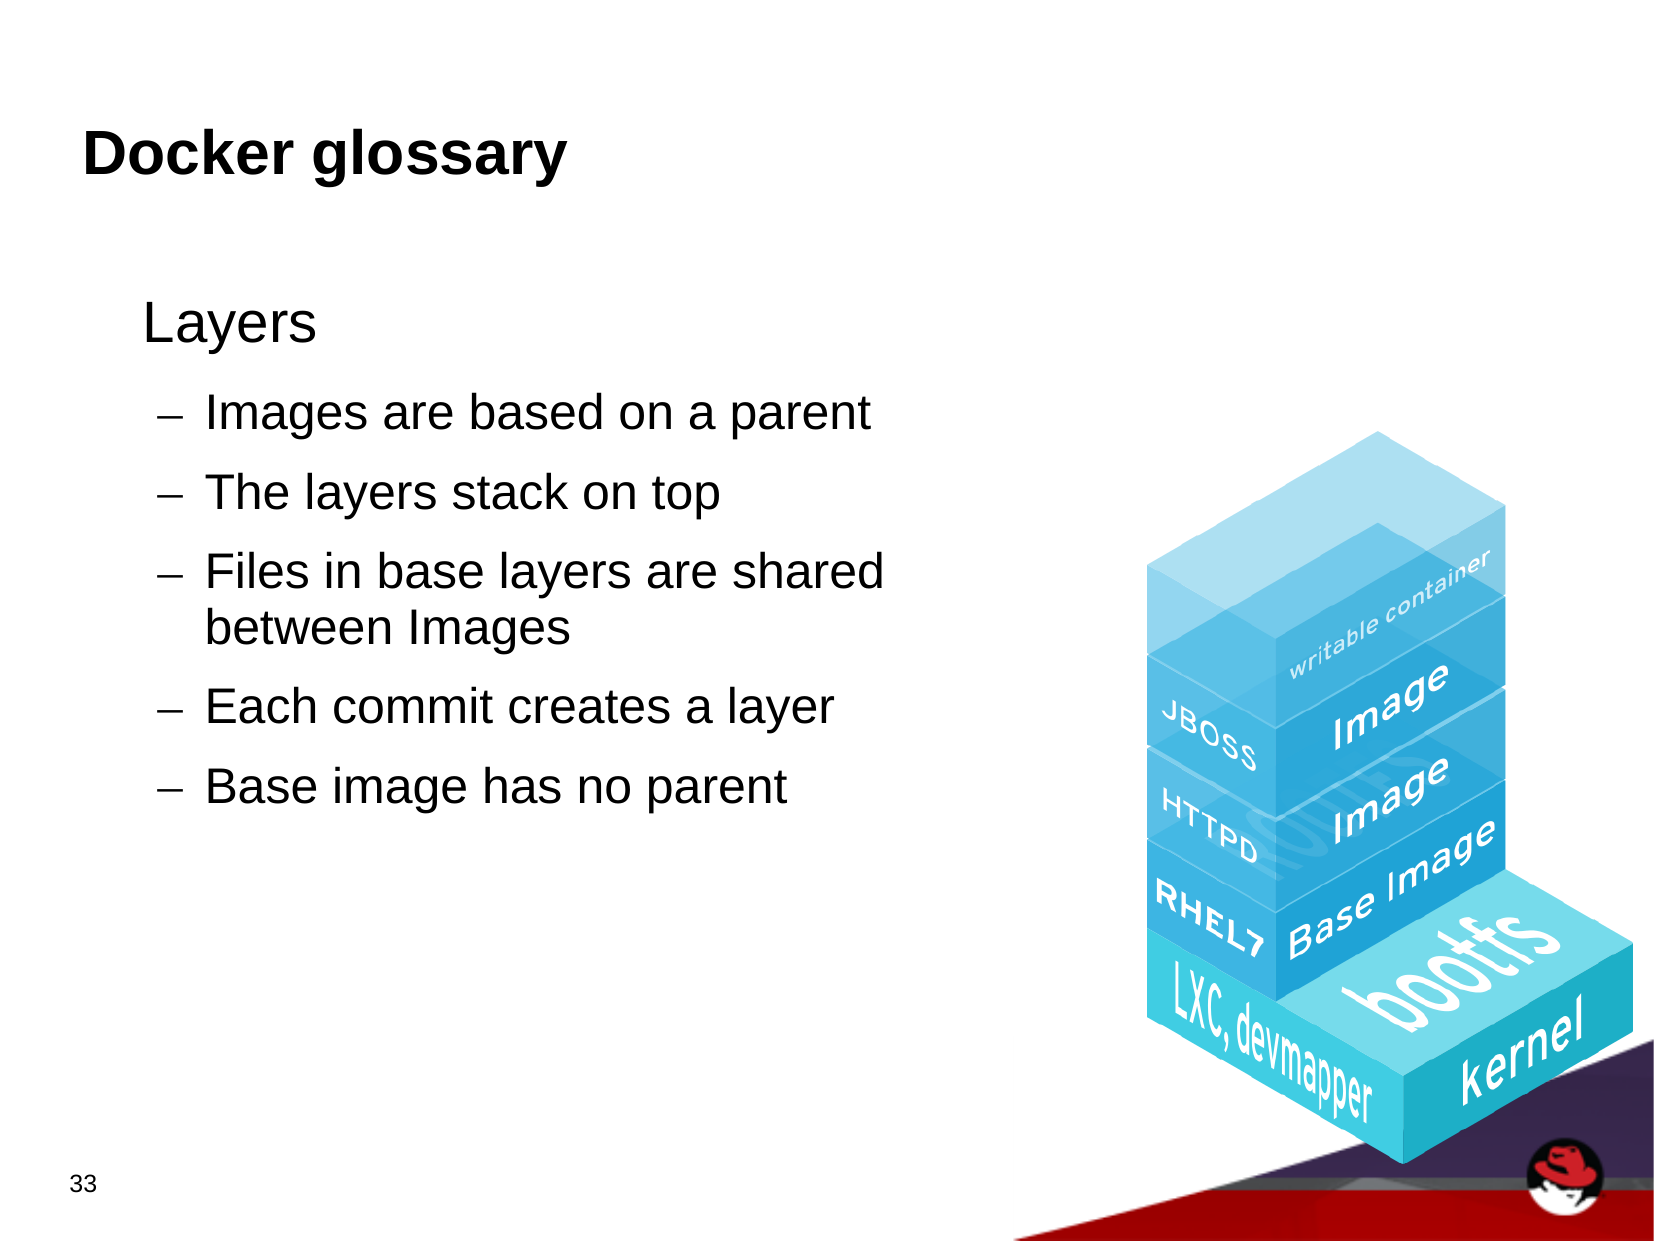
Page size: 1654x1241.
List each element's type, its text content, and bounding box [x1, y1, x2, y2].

picture [1012, 431, 1654, 1241]
title Docker glossary [82, 49, 1571, 257]
list Layers Images are based on a parent The layers stack on top Files in base layers are shared between Images Each commit creates a layer Base image has no parent [82, 290, 1571, 995]
